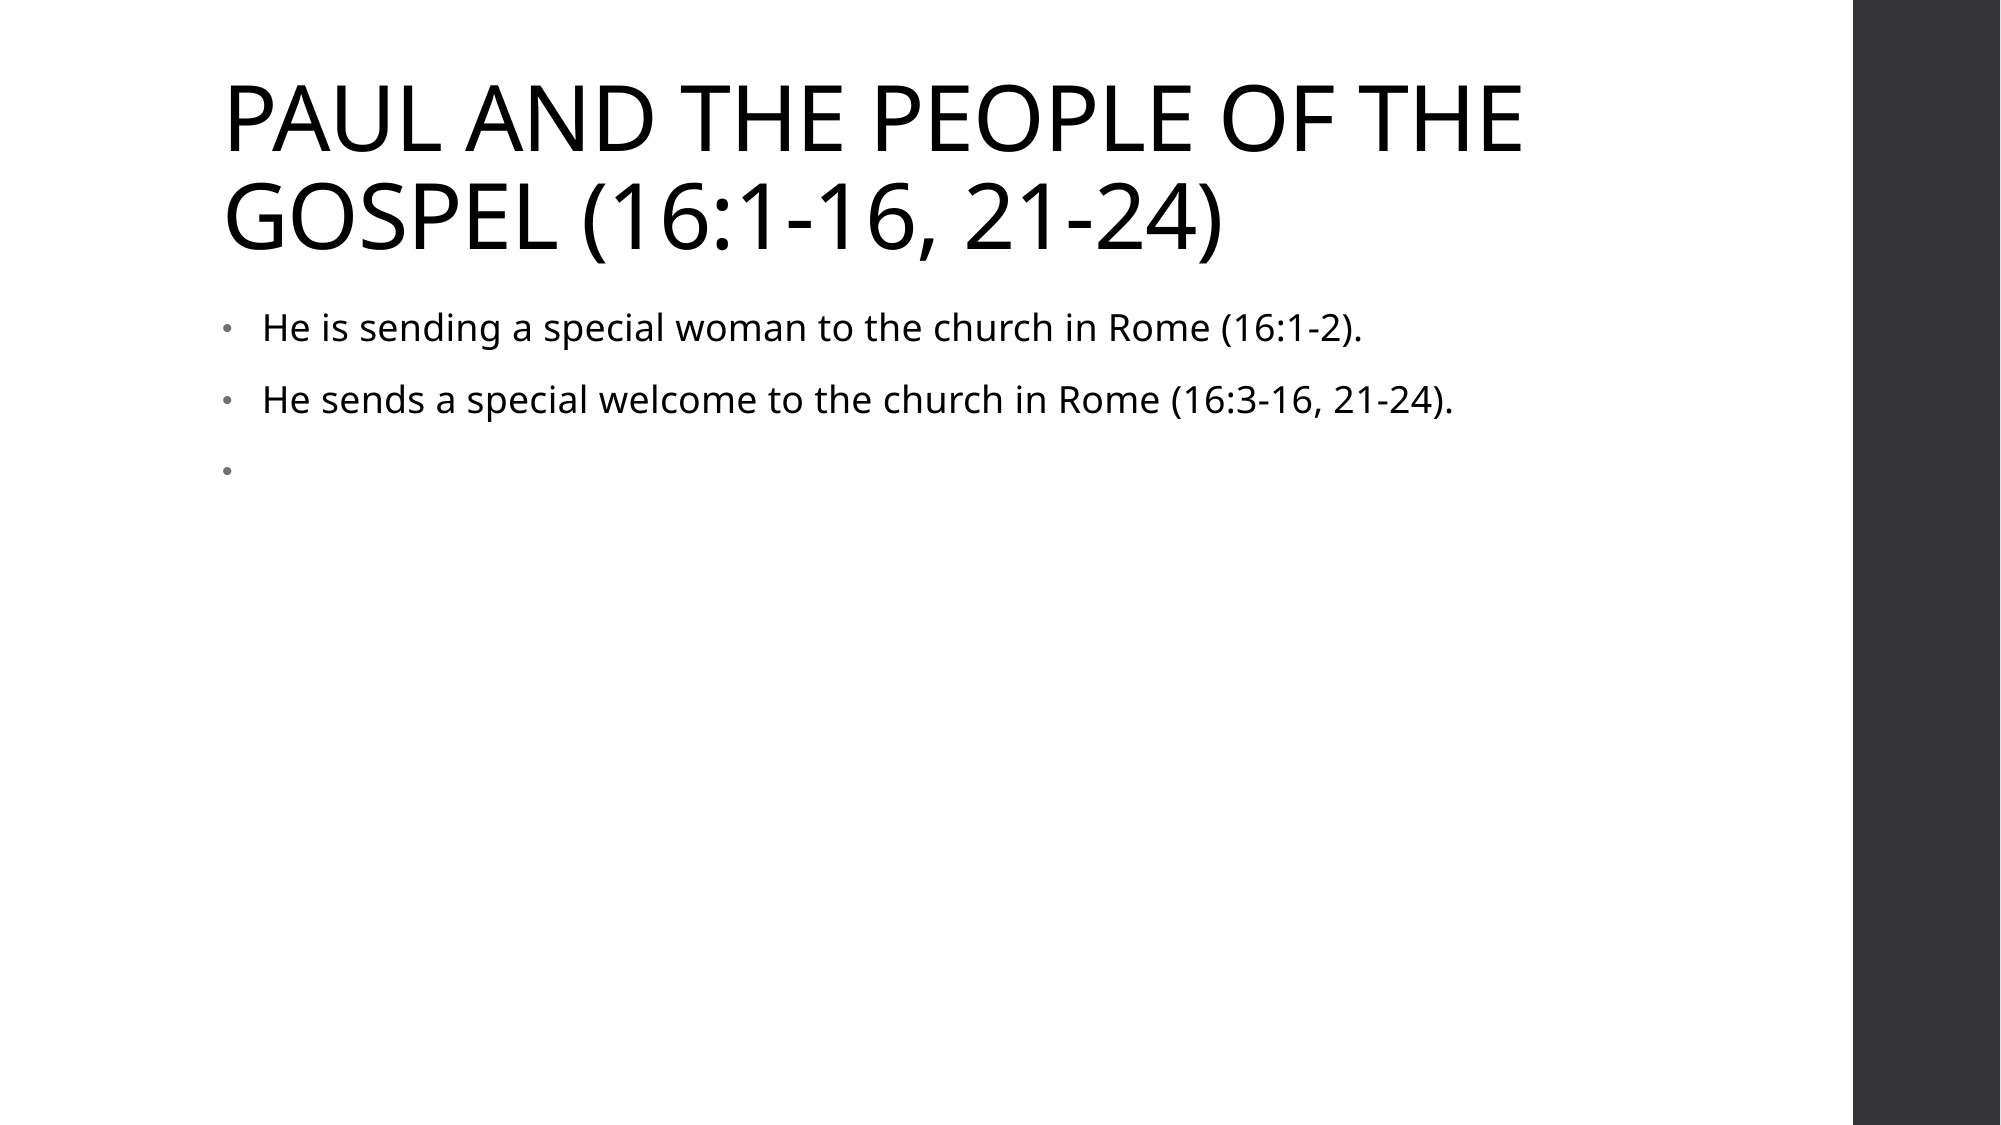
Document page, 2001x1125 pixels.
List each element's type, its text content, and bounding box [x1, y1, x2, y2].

title PAUL AND THE PEOPLE OF THE GOSPEL (16:1-16, 21-24) [206, 60, 1797, 278]
list He is sending a special woman to the church in Rome (16:1-2). He sends a special welcome to the church in Rome (16:3-16, 21-24). [206, 299, 1617, 1014]
